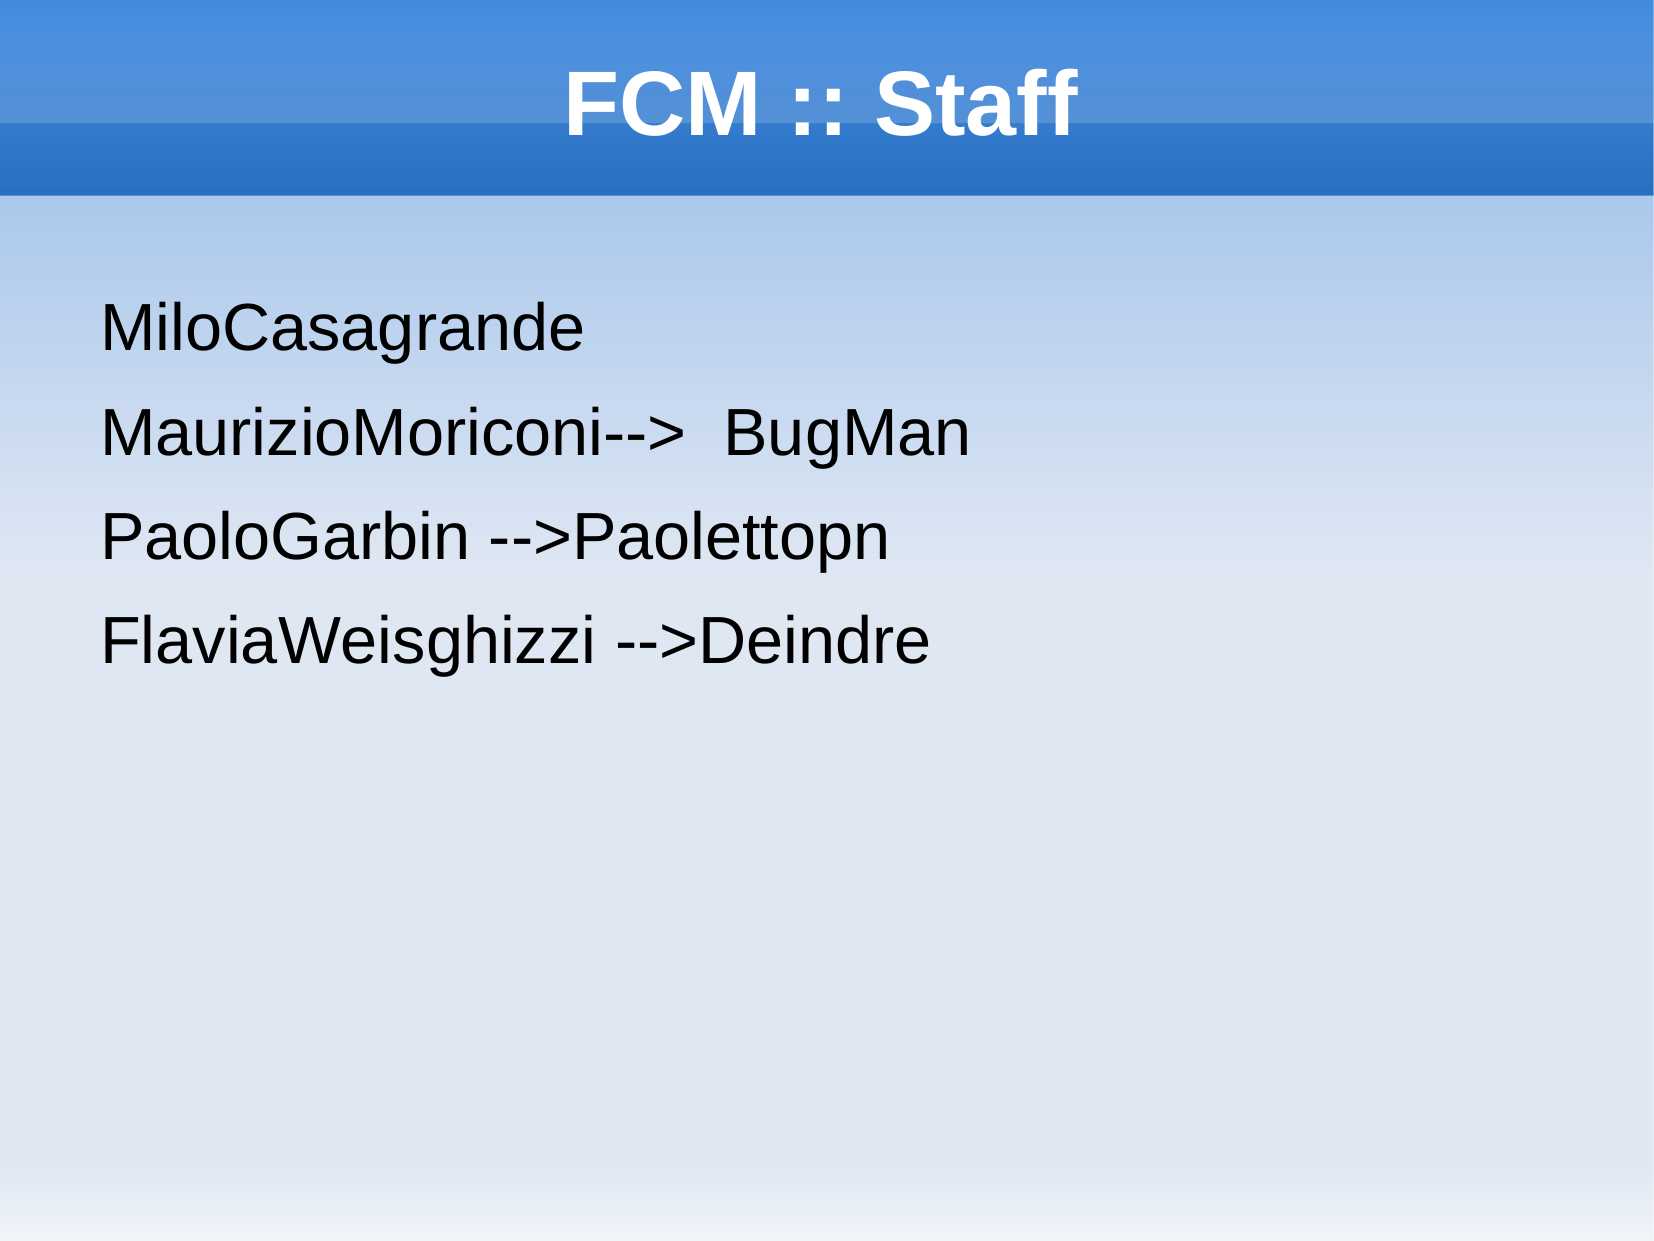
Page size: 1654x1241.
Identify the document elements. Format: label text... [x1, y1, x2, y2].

list MiloCasagrande MaurizioMoriconi--> BugMan PaoloGarbin -->Paolettopn FlaviaWeisghizzi -->Deindre [82, 290, 1571, 1109]
title FCM :: Staff [76, 0, 1565, 208]
picture [0, 0, 1654, 1241]
